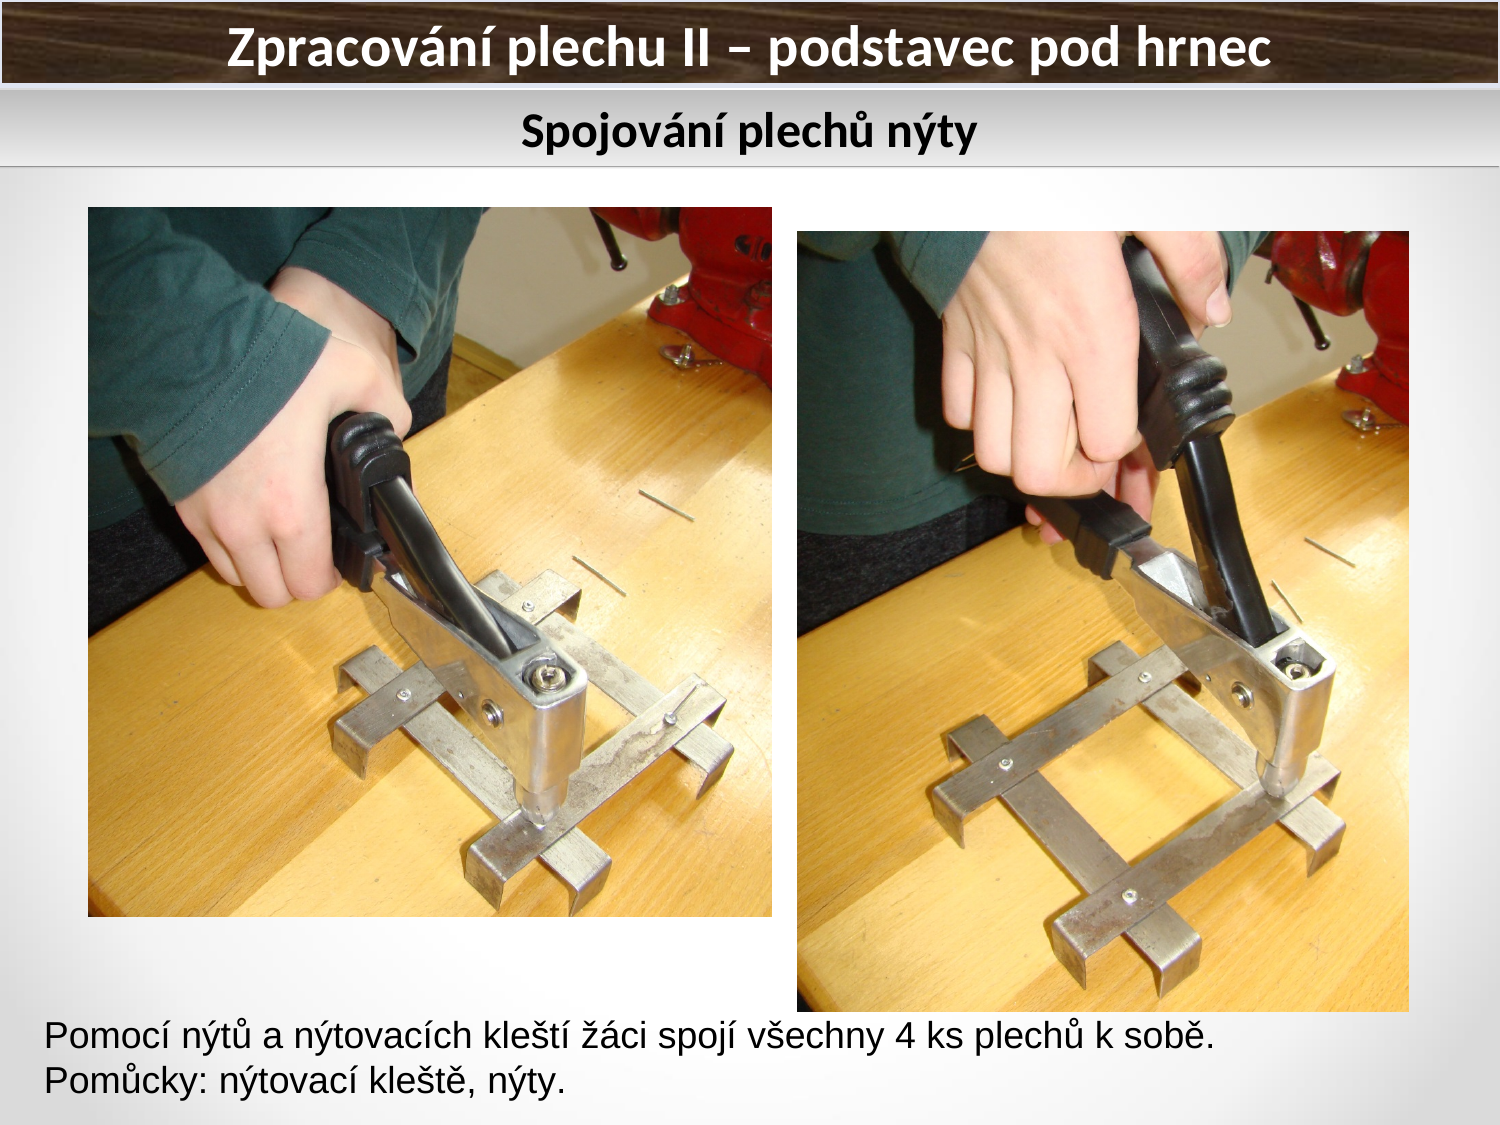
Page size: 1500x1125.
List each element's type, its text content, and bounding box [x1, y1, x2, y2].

text_box Pomocí nýtů a nýtovacích kleští žáci spojí všechny 4 ks plechů k sobě. Pomůcky: nýtovací kleště, nýty. [29, 1003, 1471, 1109]
picture [0, 166, 1500, 1125]
text_box Zpracování plechu II – podstavec pod hrnec [0, 0, 1500, 86]
picture [0, 86, 1500, 90]
text_box Spojování plechů nýty [0, 90, 1500, 166]
